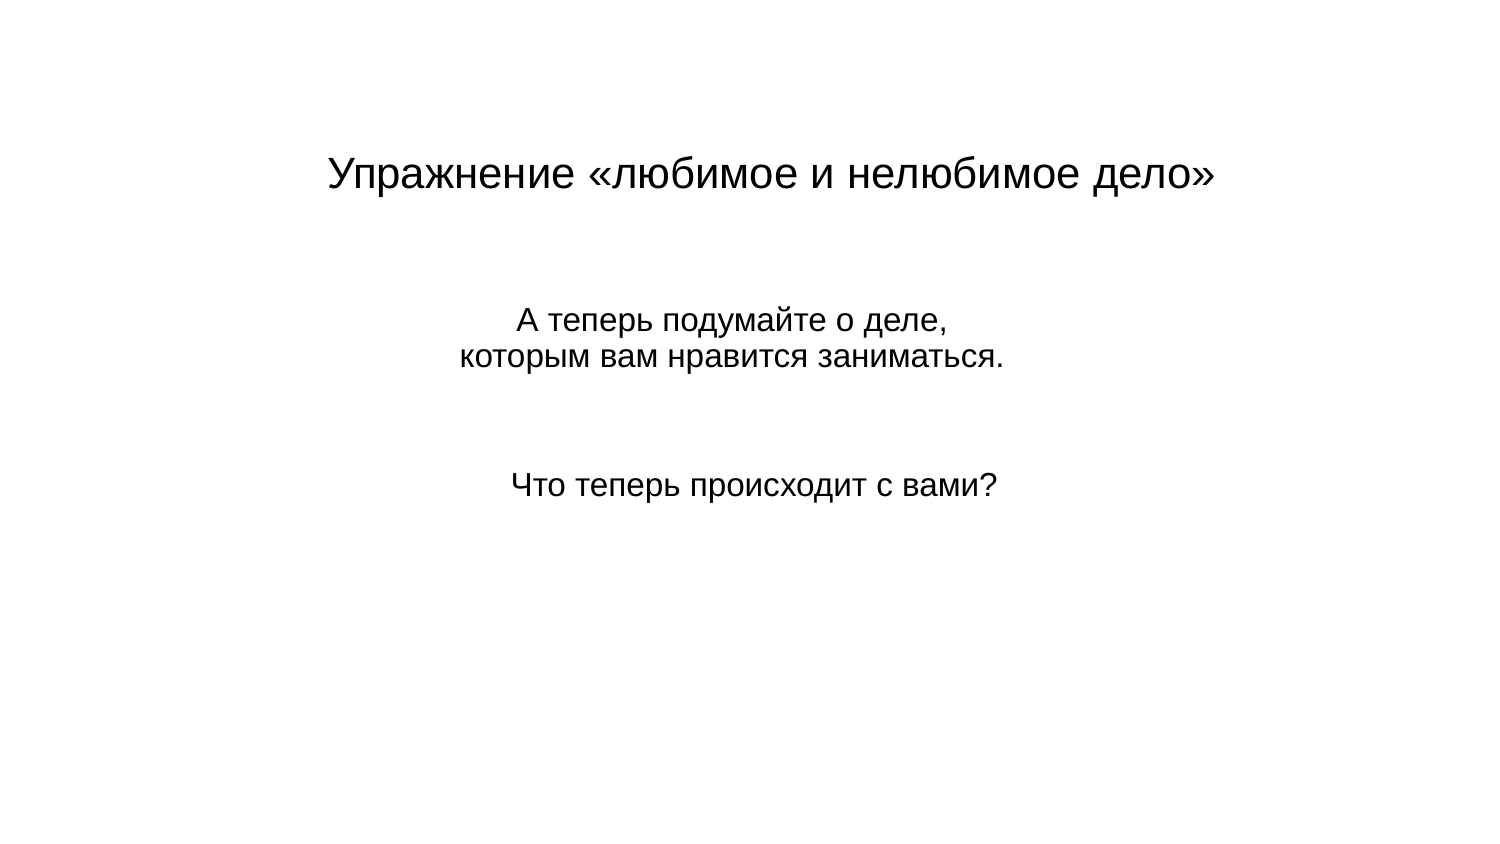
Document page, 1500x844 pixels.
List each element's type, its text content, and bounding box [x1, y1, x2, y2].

text_box Упражнение «любимое и нелюбимое дело» [112, 141, 1432, 210]
text_box А теперь подумайте о деле, которым вам нравится заниматься. Что теперь происходит с вами? [67, 302, 1398, 660]
